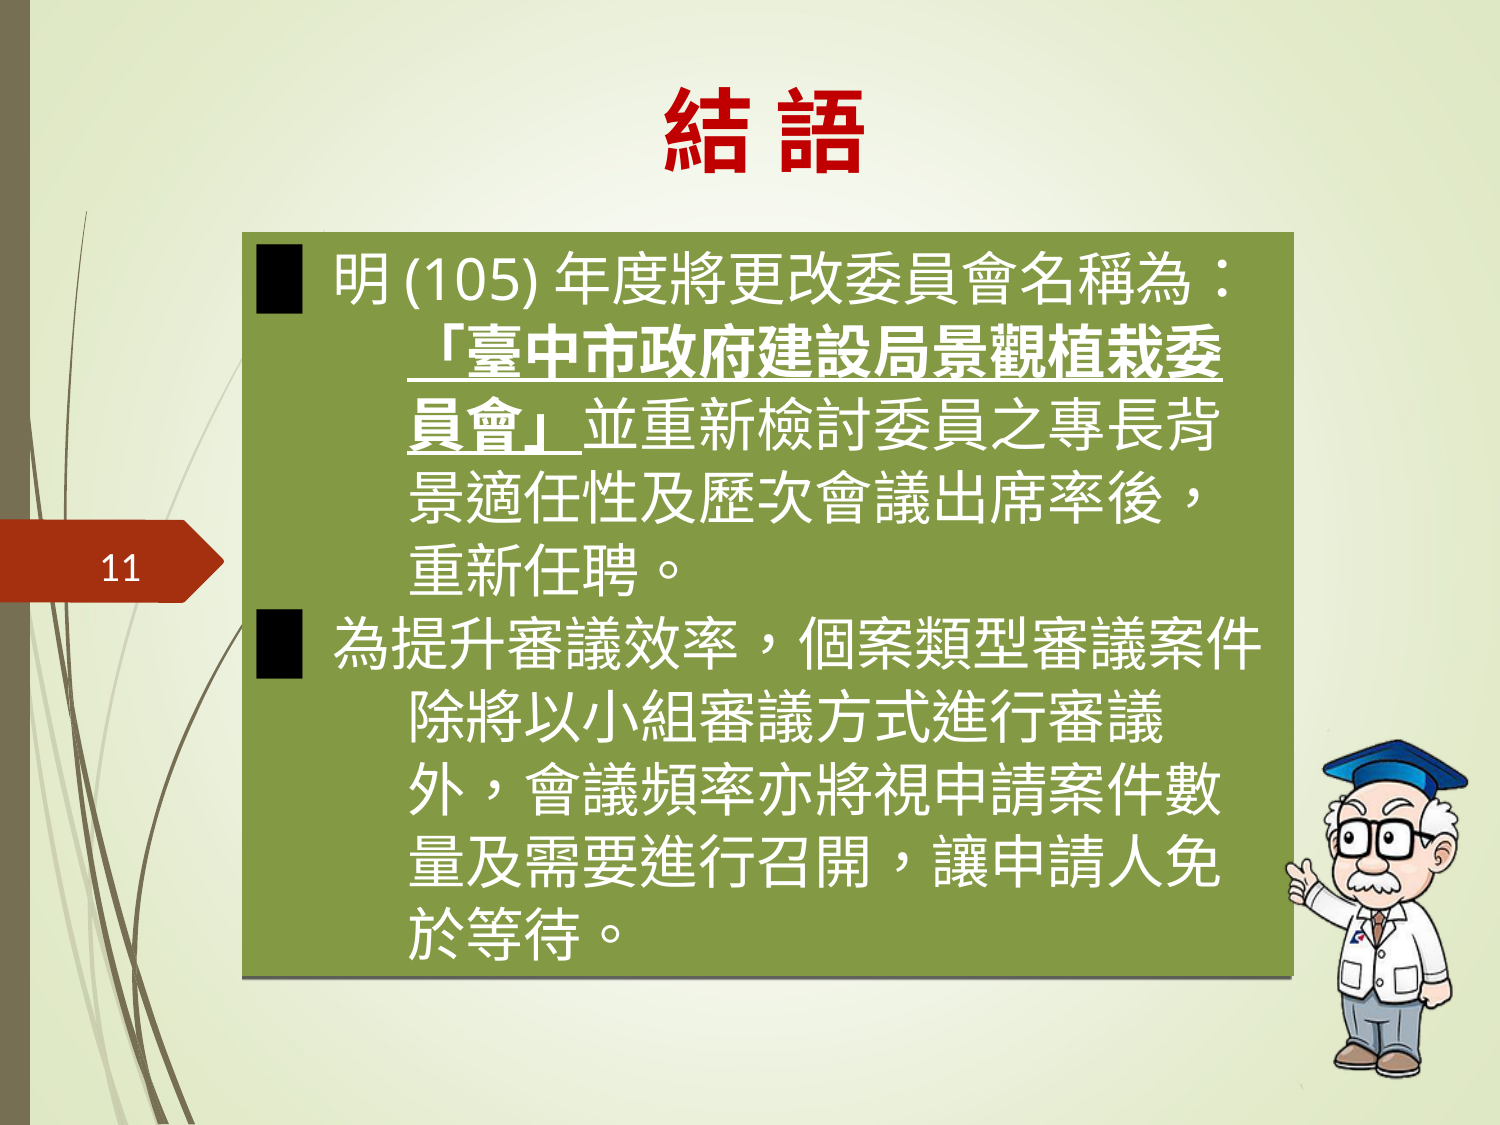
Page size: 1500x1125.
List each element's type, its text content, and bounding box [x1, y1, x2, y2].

text_box [83, 532, 180, 593]
text_box 結 語 [647, 66, 888, 181]
picture [1282, 692, 1494, 1090]
text_box 明(105)年度將更改委員會名稱為：「臺中市政府建設局景觀植栽委員會」並重新檢討委員之專長背景適任性及歷次會議出席率後，重新任聘。 為提升審議效率，個案類型審議案件除將以小組審議方式進行審議外，會議頻率亦將視申請案件數量及需要進行召開，讓申請人免於等待。 [242, 232, 1294, 976]
